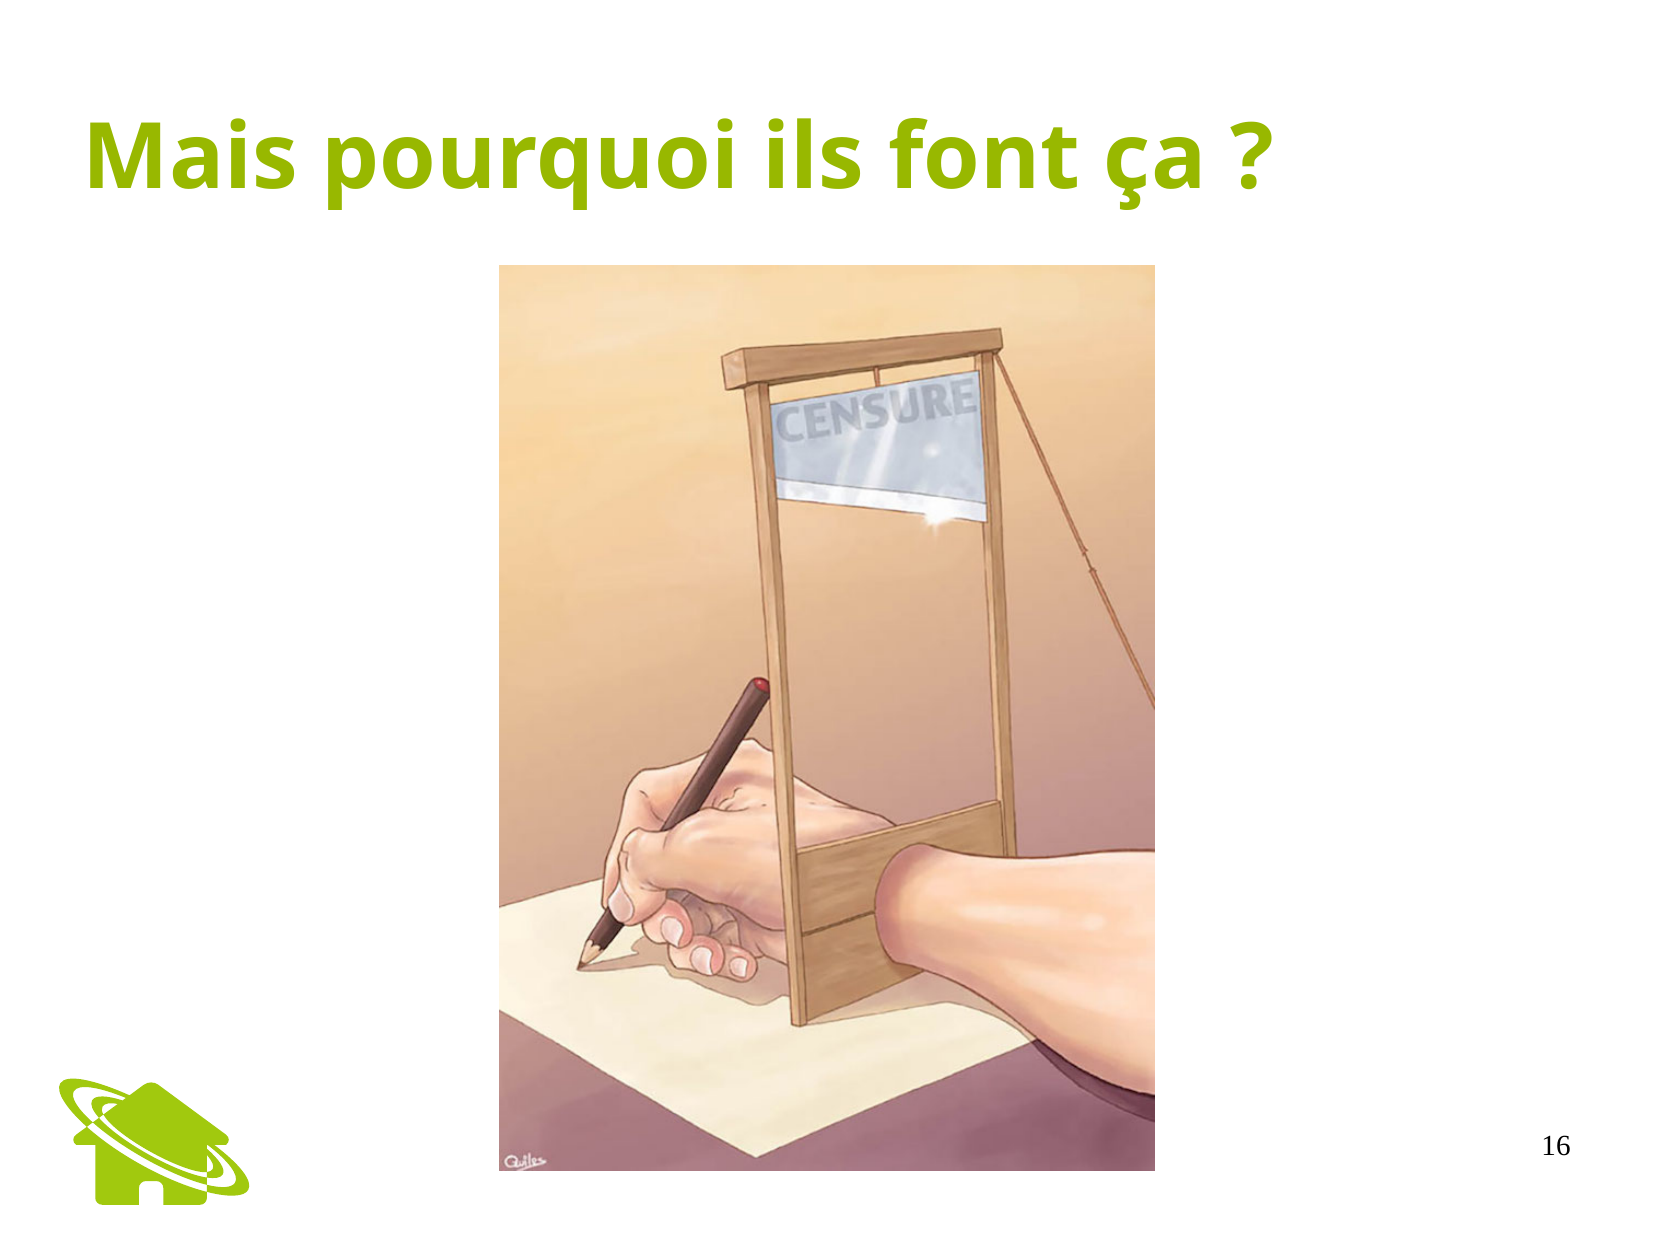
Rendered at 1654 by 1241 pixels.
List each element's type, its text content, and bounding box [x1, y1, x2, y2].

title Mais pourquoi ils font ça ? [82, 49, 1571, 257]
picture [499, 265, 1155, 1171]
